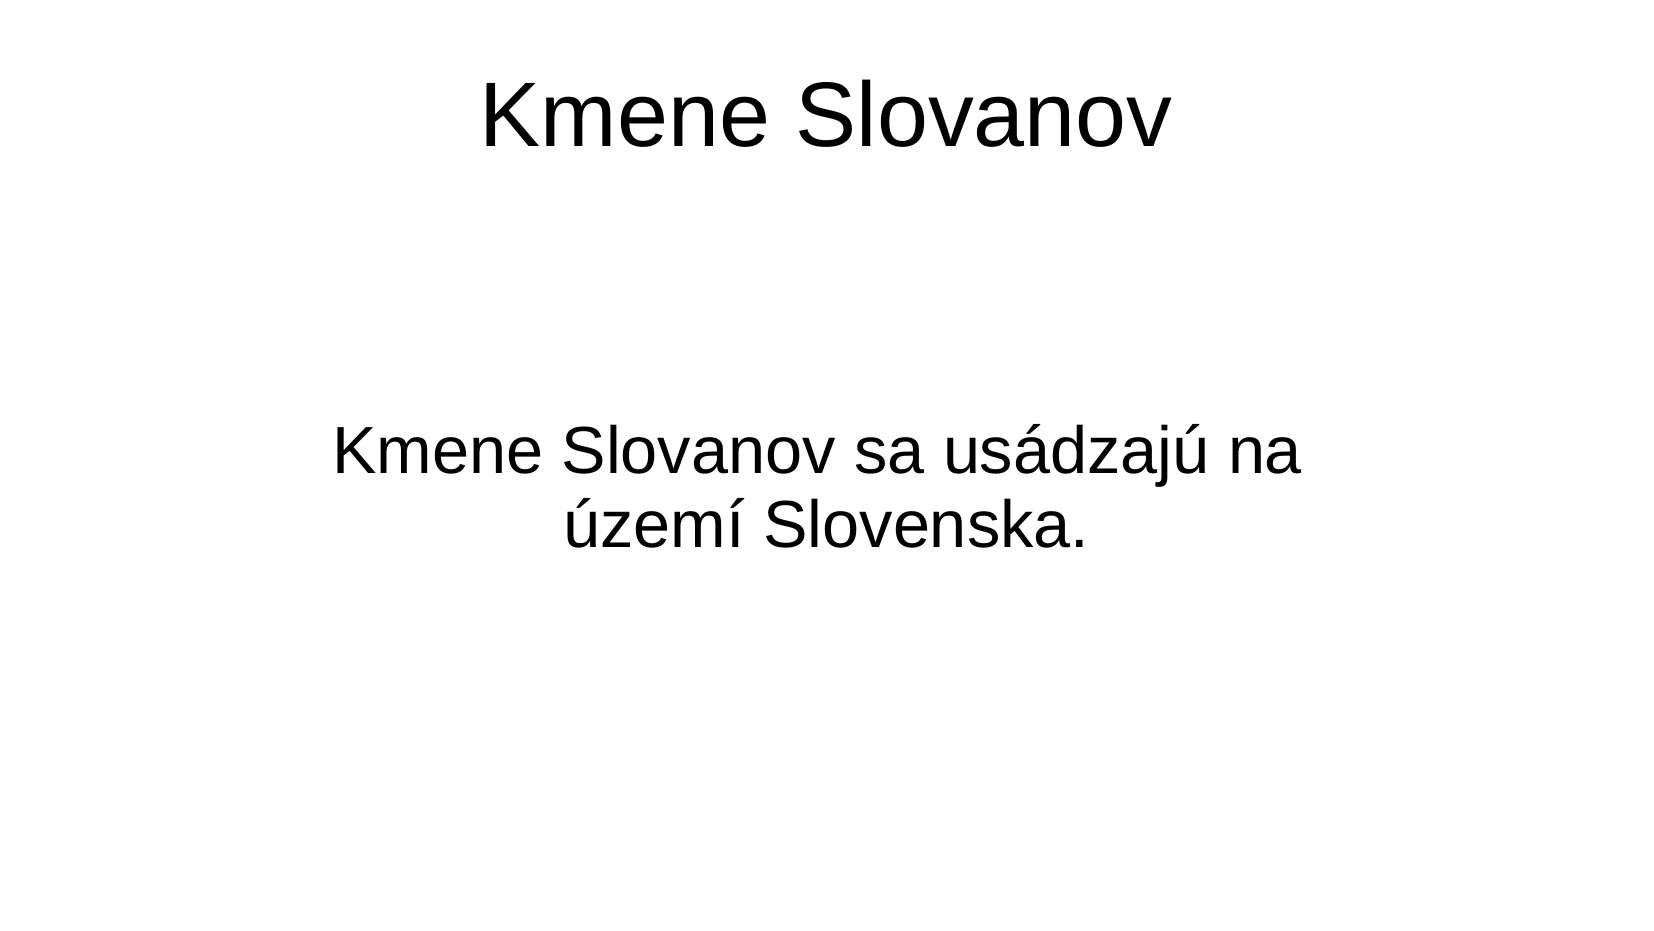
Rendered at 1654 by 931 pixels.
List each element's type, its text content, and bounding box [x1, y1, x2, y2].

title Kmene Slovanov [82, 37, 1571, 193]
subtitle Kmene Slovanov sa usádzajú na území Slovenska. [82, 217, 1571, 758]
